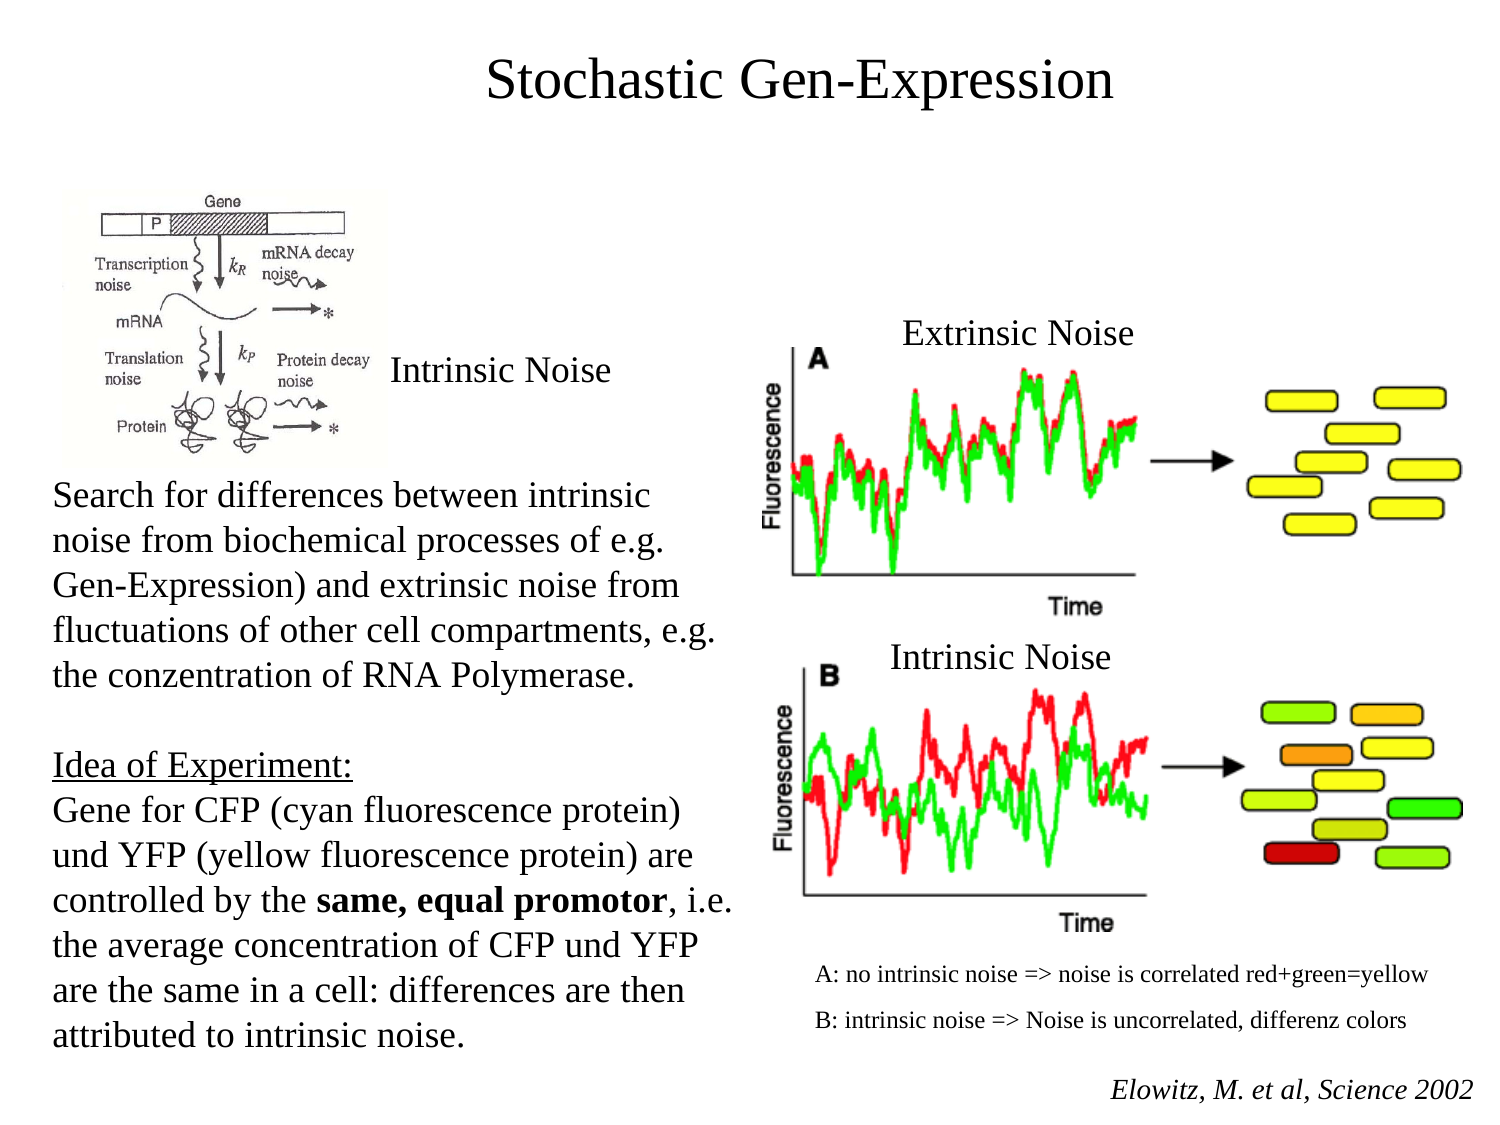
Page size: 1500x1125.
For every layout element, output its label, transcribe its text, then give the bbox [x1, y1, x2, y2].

text_box Stochastic Gen-Expression [162, 24, 1438, 126]
text_box Intrinsic Noise [374, 337, 627, 398]
text_box Intrinsic Noise [874, 624, 1127, 686]
picture [62, 189, 388, 468]
picture [762, 347, 1463, 932]
text_box Elowitz, M. et al, Science 2002 [1095, 1062, 1489, 1113]
text_box A: no intrinsic noise => noise is correlated red+green=yellow B: intrinsic noise => Noise is uncorrelated, differenz colors [800, 949, 1476, 1041]
text_box Search for differences between intrinsic noise from biochemical processes of e.g. Gen-Expression) and extrinsic noise from fluctuations of other cell compartments, e.g. the conzentration of RNA Polymerase. Idea of Experiment: Gene for CFP (cyan fluorescence protein) und YFP (yellow fluorescence protein) are controlled by the same, equal promotor, i.e. the average concentration of CFP und YFP are the same in a cell: differences are then attributed to intrinsic noise. [37, 462, 750, 1063]
text_box Extrinsic Noise [887, 299, 1150, 361]
